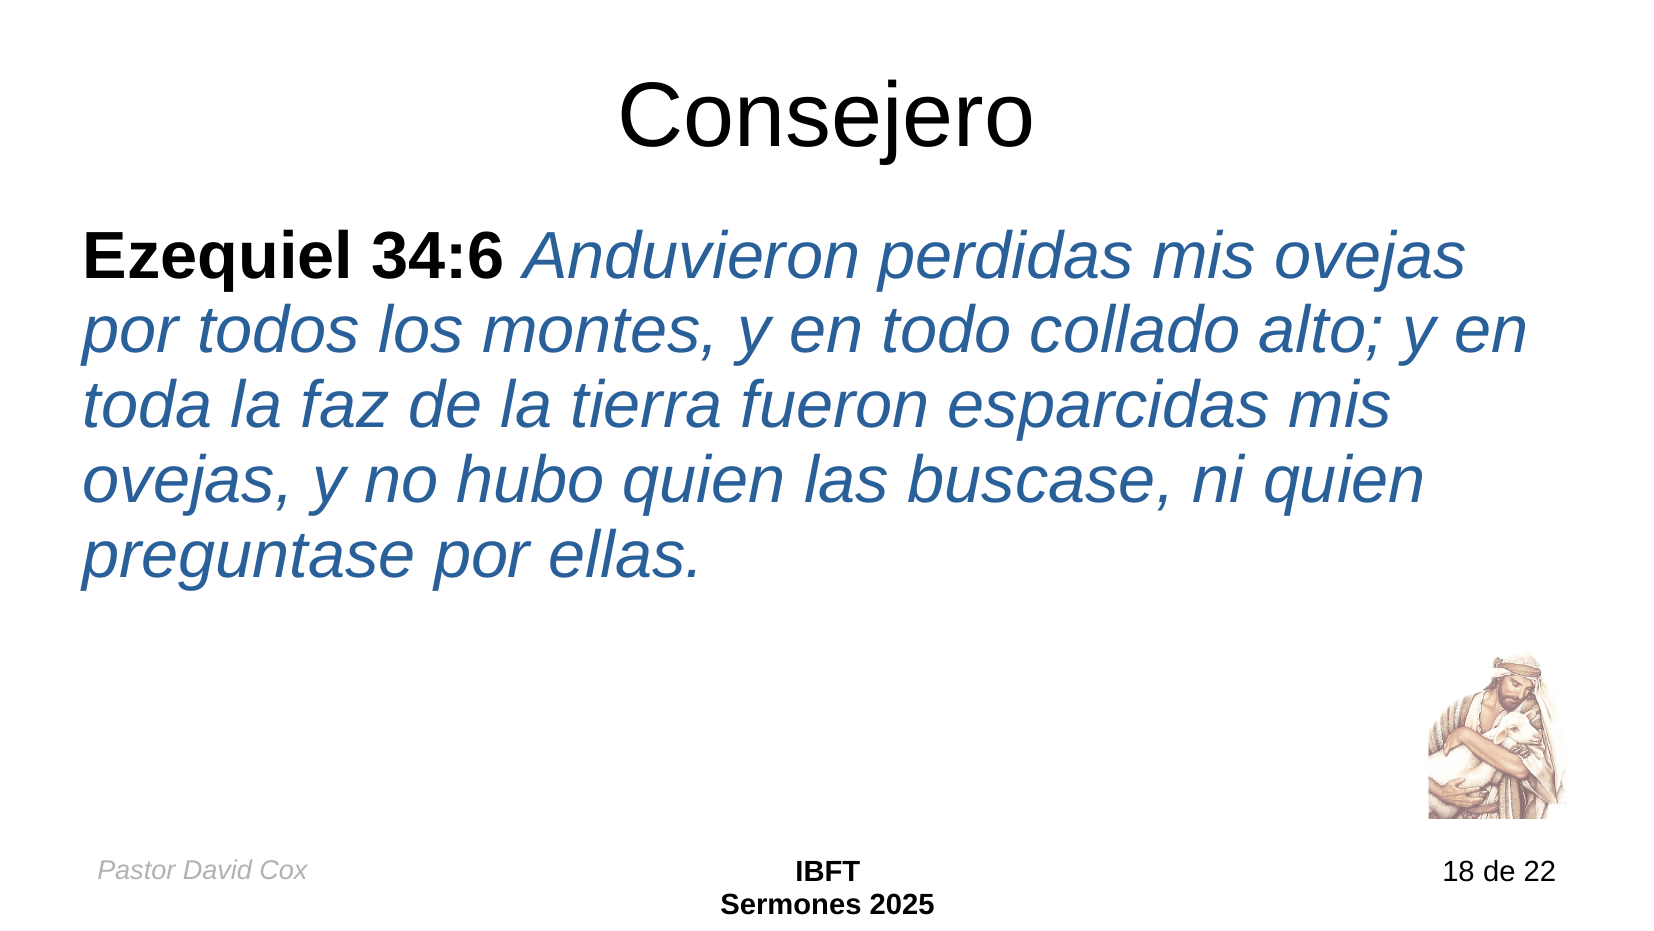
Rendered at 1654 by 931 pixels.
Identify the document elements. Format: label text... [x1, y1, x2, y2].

title Consejero [82, 37, 1571, 193]
list Ezequiel 34:6 Anduvieron perdidas mis ovejas por todos los montes, y en todo collado alto; y en toda la faz de la tierra fueron esparcidas mis ovejas, y no hubo quien las buscase, ni quien preguntase por ellas. [82, 217, 1571, 758]
picture [1426, 758, 1571, 819]
